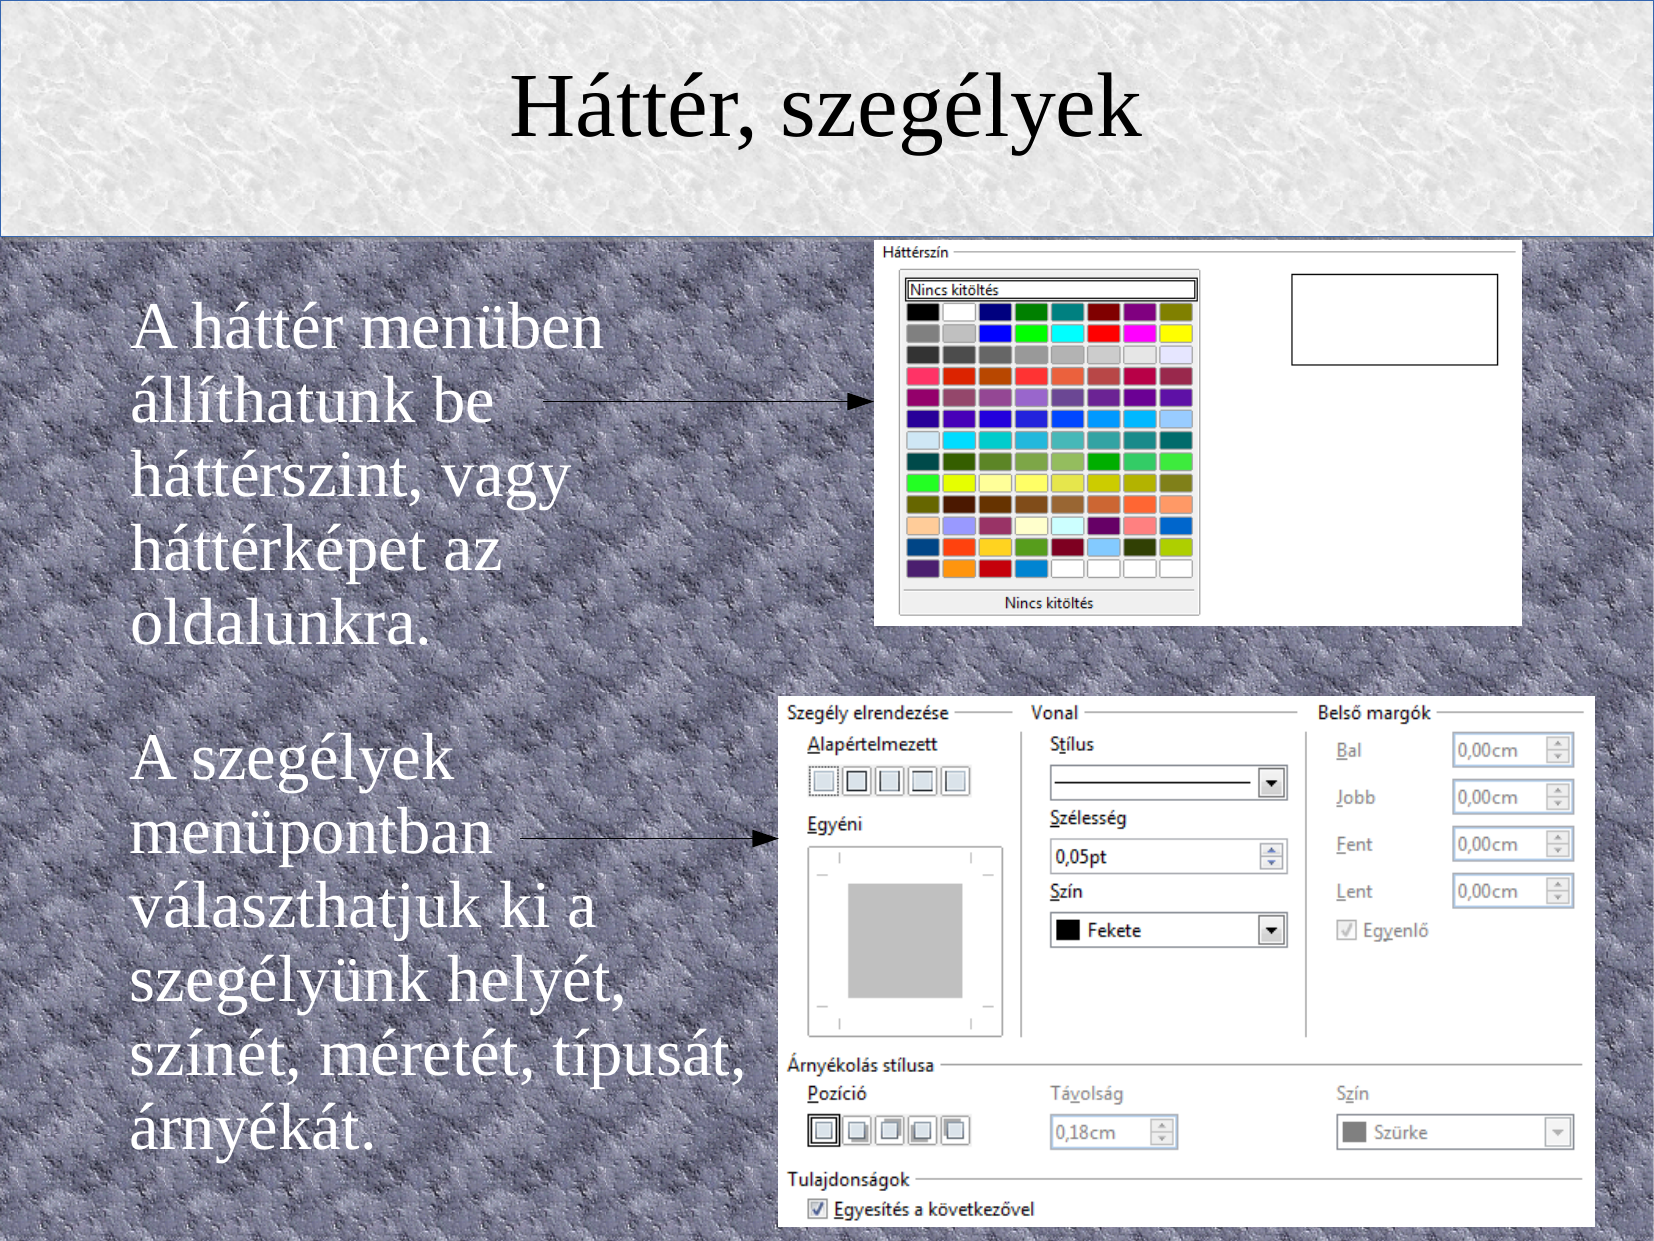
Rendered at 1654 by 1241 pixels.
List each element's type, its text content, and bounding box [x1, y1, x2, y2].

title Háttér, szegélyek [82, 2, 1571, 210]
list A szegélyek menüpontban választhatjuk ki a szegélyünk helyét, színét, méretét, típusát, árnyékát. [59, 719, 770, 1182]
picture [1, 1, 1653, 236]
list A háttér menüben állíthatunk be háttérszint, vagy háttérképet az oldalunkra. [59, 288, 786, 674]
picture [0, 237, 1654, 1241]
